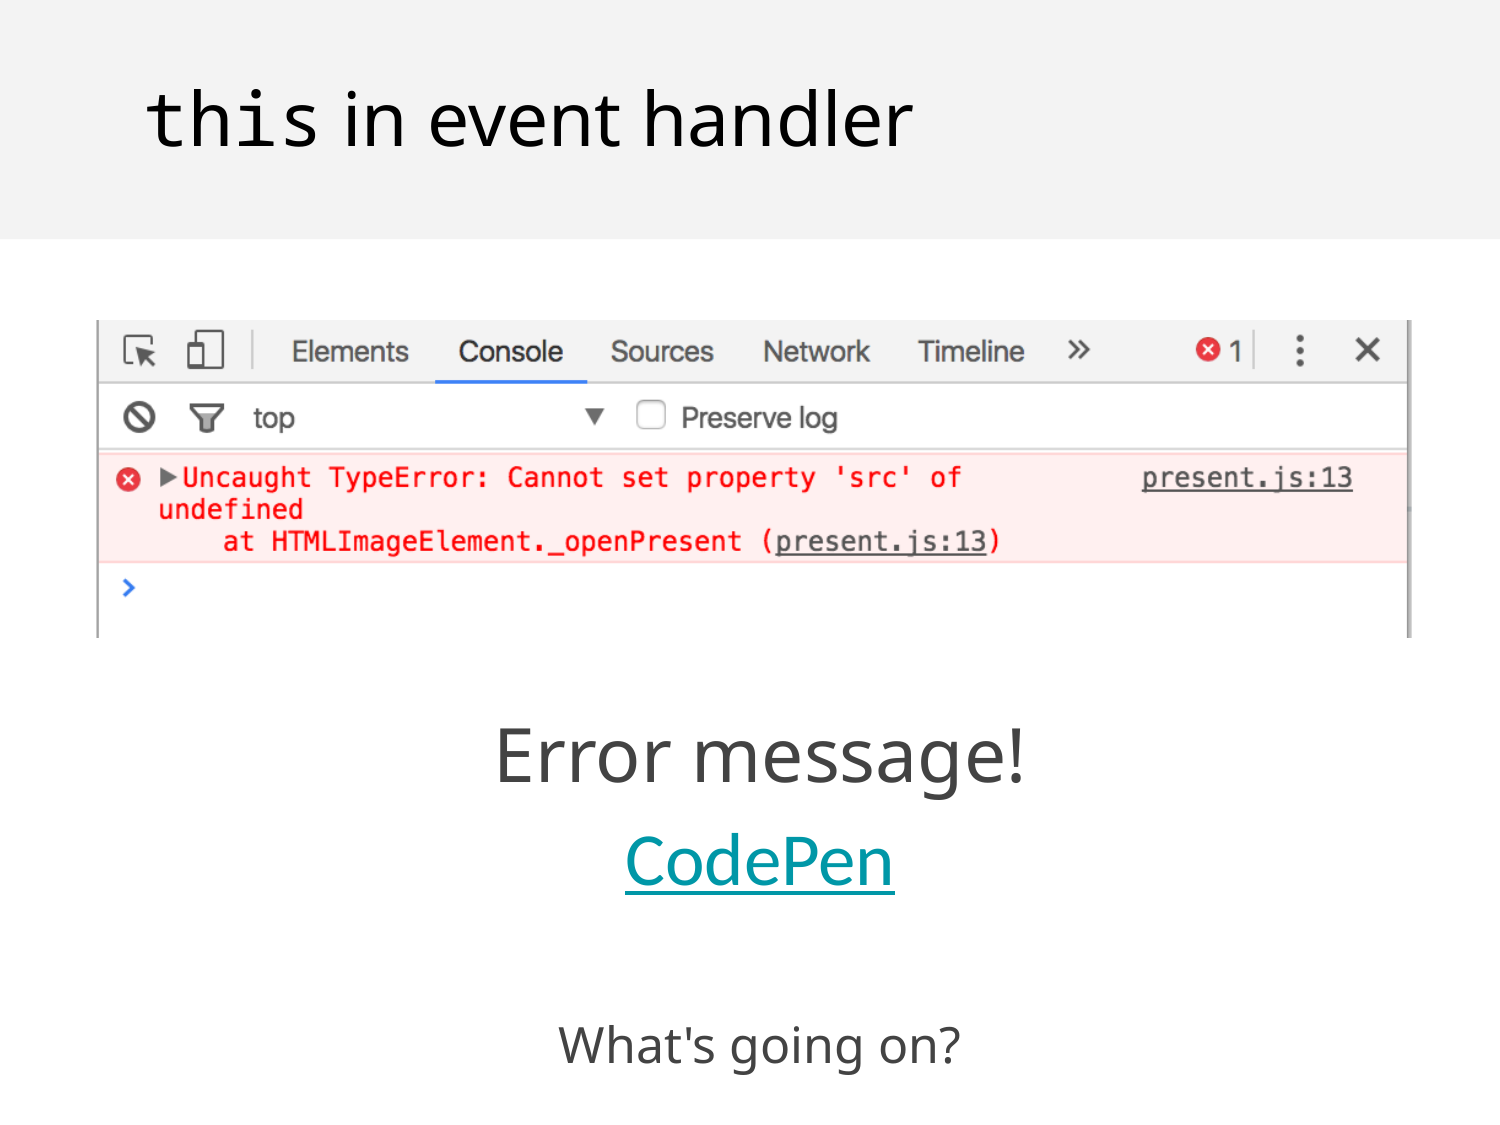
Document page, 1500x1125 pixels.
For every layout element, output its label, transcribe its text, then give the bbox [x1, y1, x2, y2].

list Error message! CodePen What's going on? [138, 678, 1382, 851]
title this in event handler [128, 56, 1372, 183]
picture [88, 320, 1412, 638]
